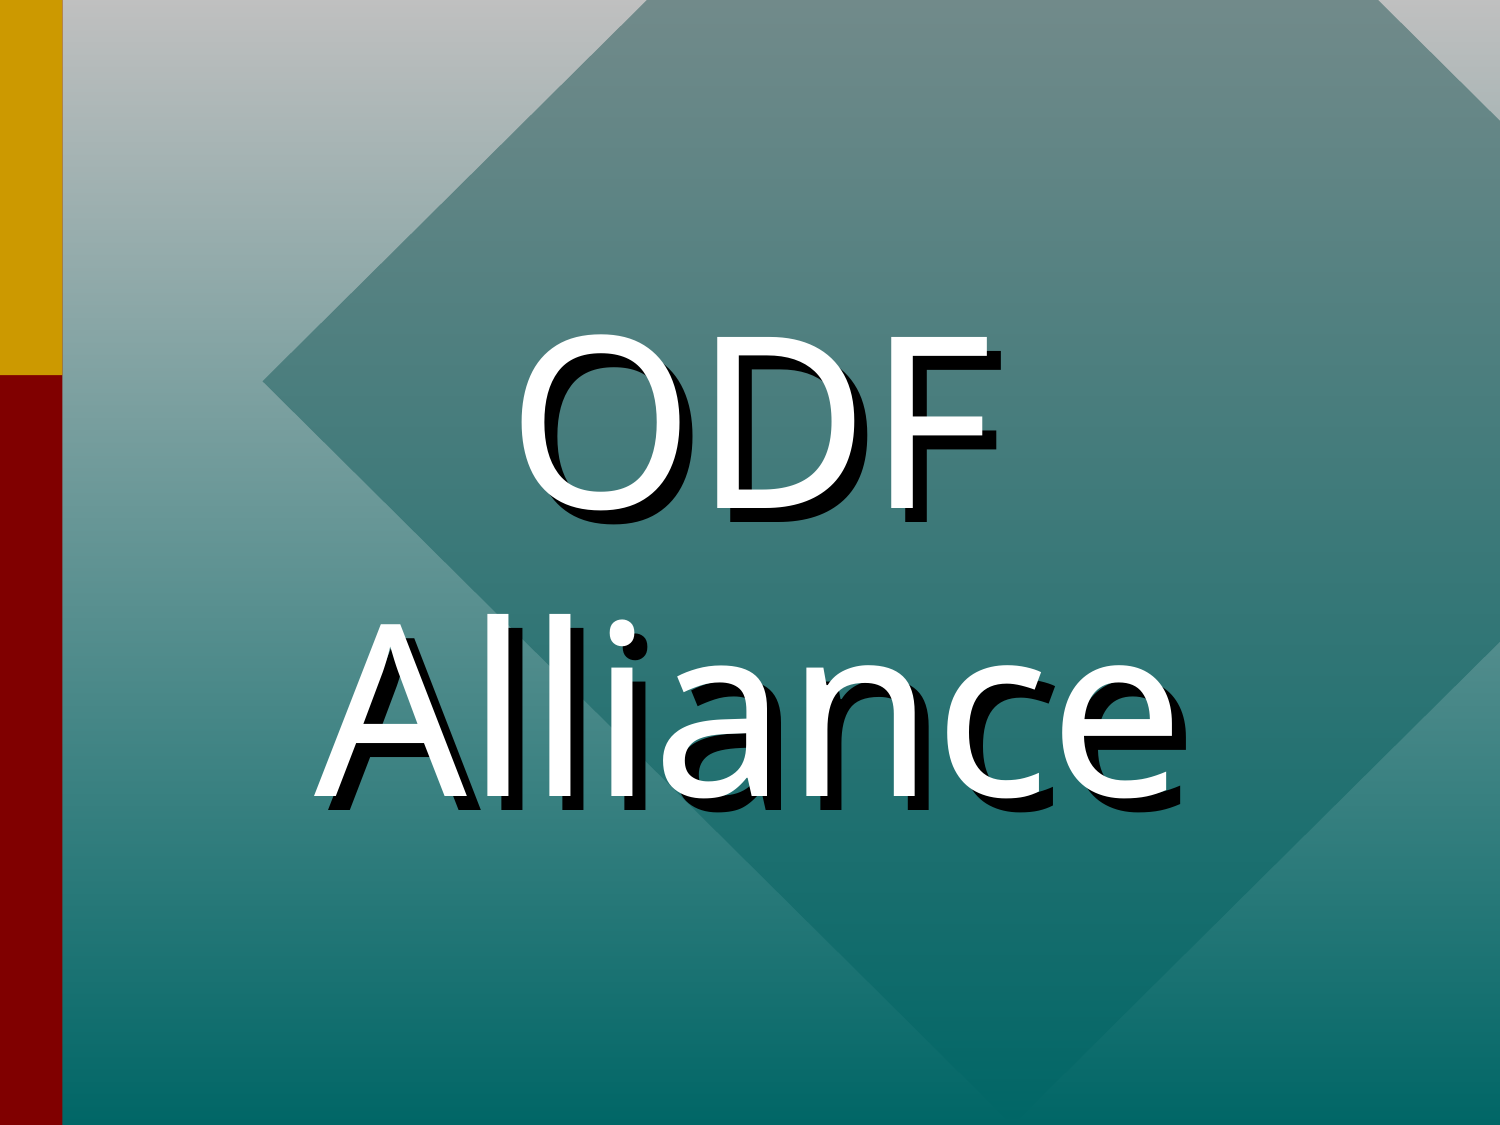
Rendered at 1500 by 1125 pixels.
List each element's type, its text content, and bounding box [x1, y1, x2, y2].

subtitle ODF Alliance [150, 0, 1351, 1118]
